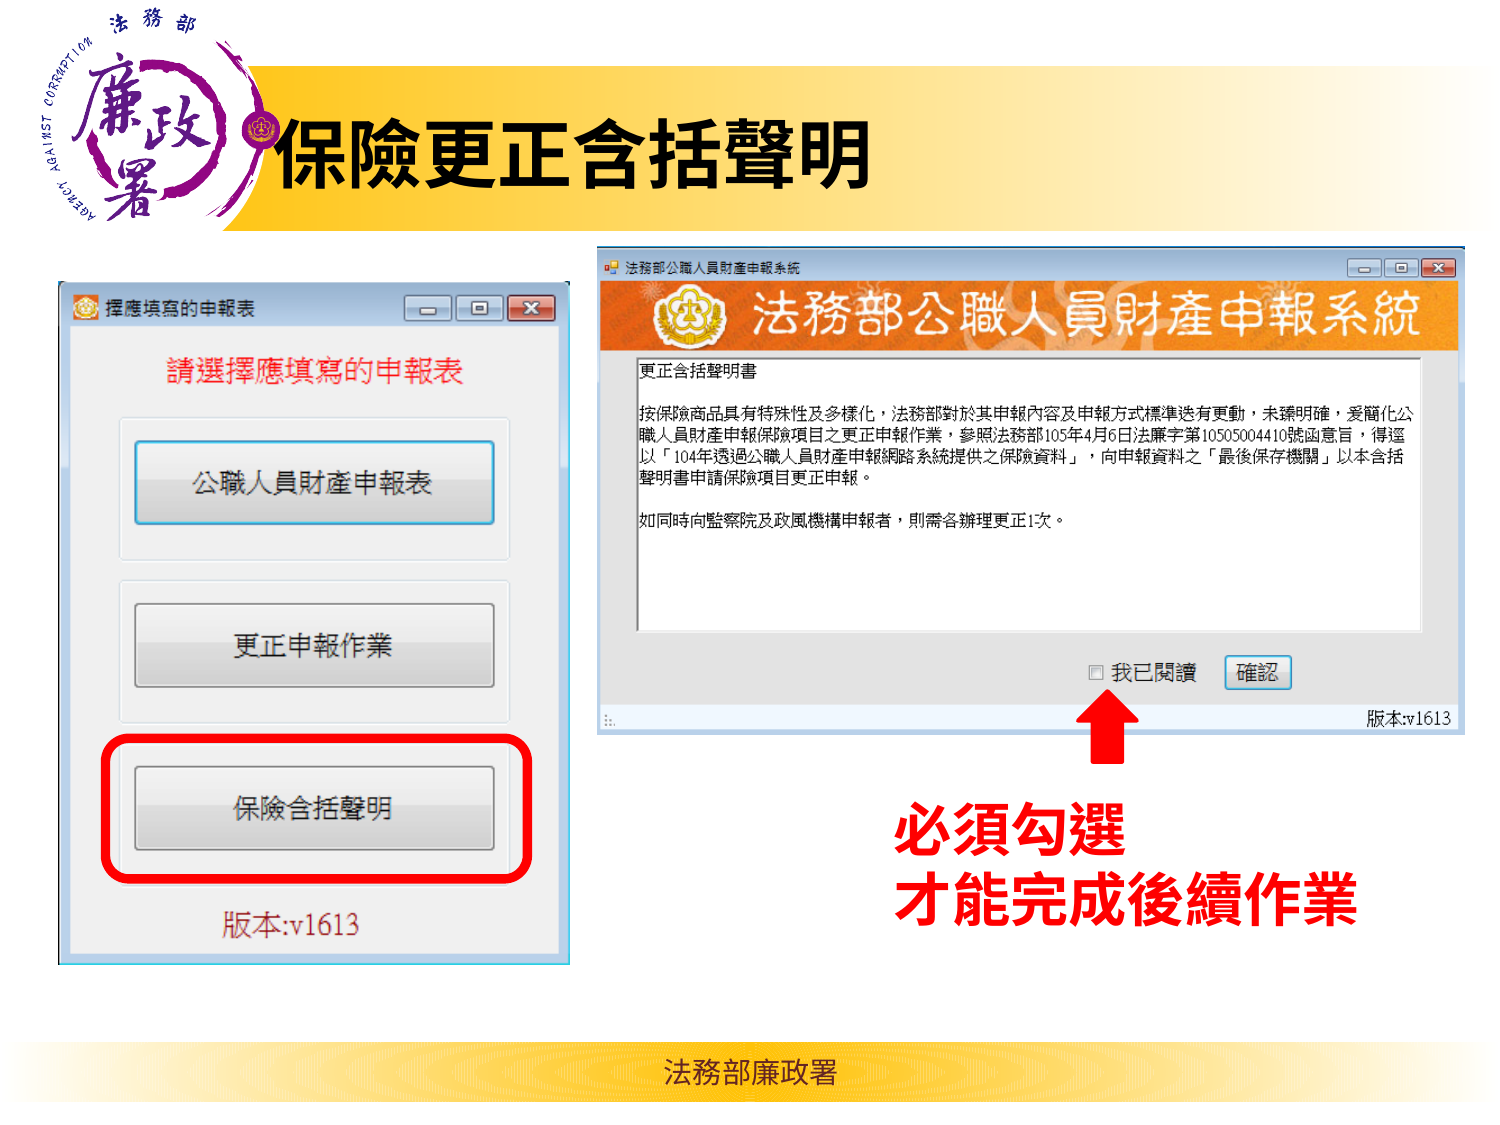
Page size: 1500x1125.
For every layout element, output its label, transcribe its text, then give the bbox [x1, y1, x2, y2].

text_box 必須勾選 才能完成後續作業 [878, 785, 1381, 942]
picture [597, 246, 1465, 735]
text_box 法務部廉政署 [513, 1046, 989, 1107]
title 保險更正含括聲明 [257, 70, 1426, 235]
picture [58, 281, 570, 965]
text_box [1078, 691, 1137, 762]
